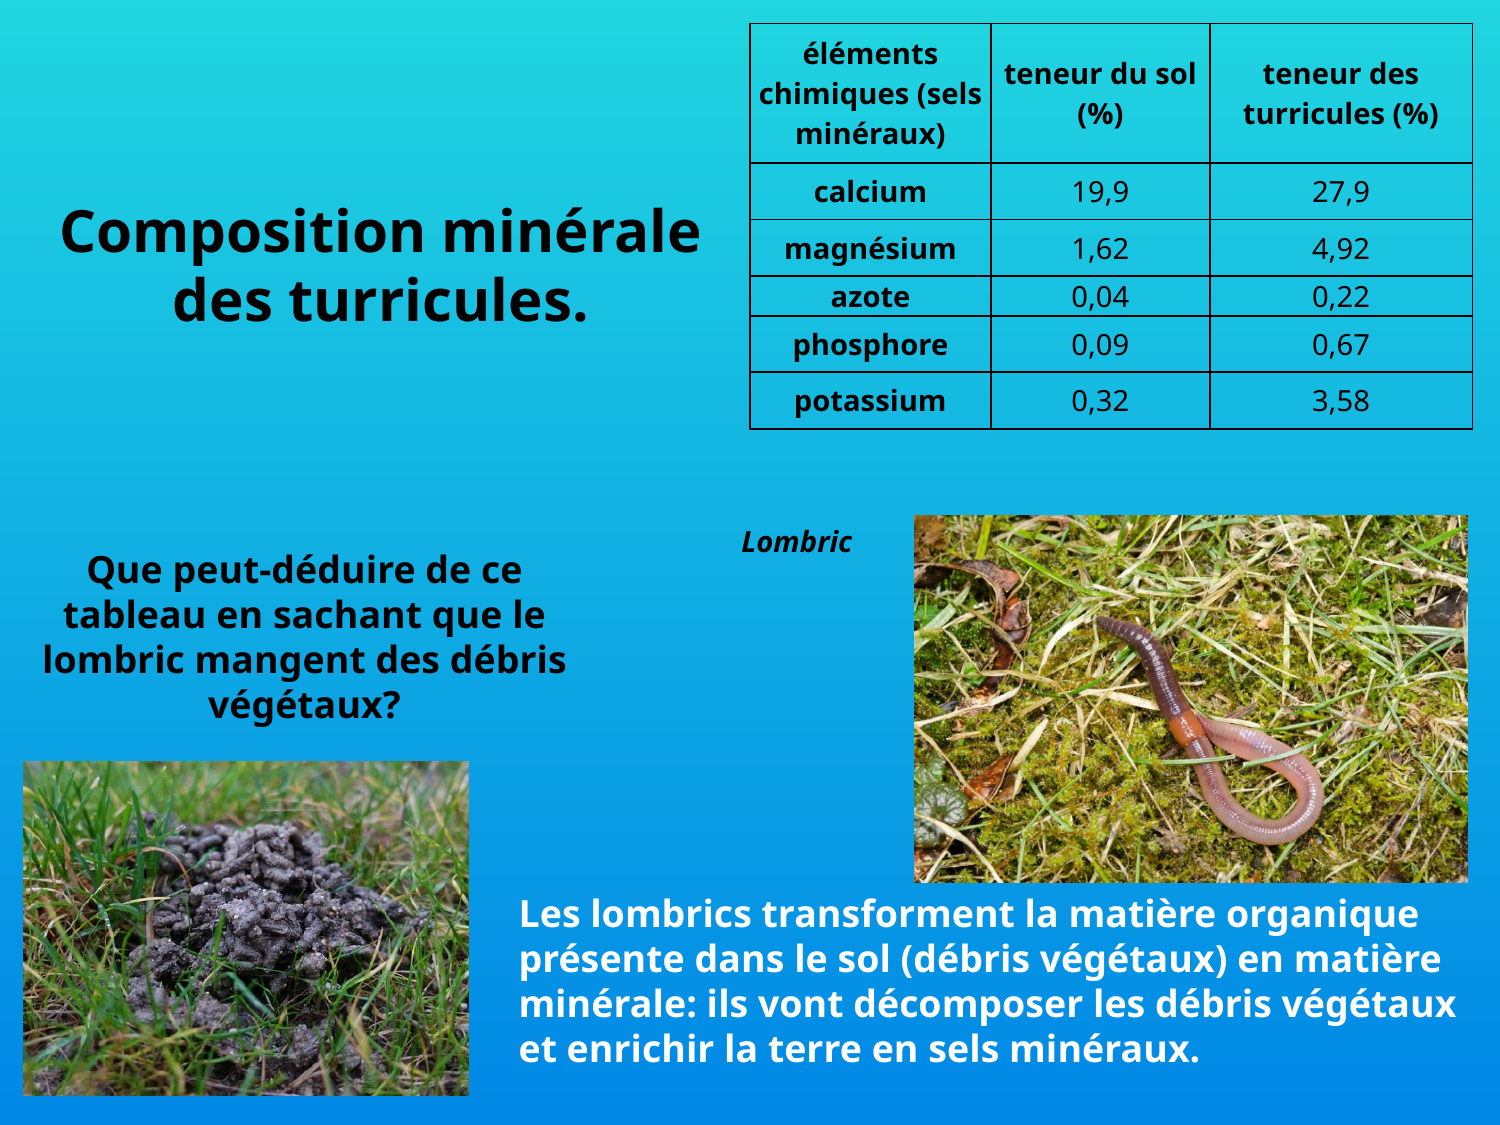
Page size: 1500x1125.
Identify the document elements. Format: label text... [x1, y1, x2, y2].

table_cell 3,58 [1211, 373, 1472, 428]
table_header teneur du sol (%) [992, 24, 1209, 162]
table_cell magnésium [751, 220, 990, 275]
table_cell 19,9 [992, 164, 1209, 219]
table_cell 27,9 [1211, 164, 1472, 219]
table_cell azote [751, 277, 990, 315]
table_cell 4,92 [1211, 220, 1472, 275]
text_box Lombric [726, 515, 903, 566]
table_cell 0,32 [992, 373, 1209, 428]
table_cell 0,67 [1211, 317, 1472, 371]
table_cell 0,22 [1211, 277, 1472, 315]
table_header éléments chimiques (sels minéraux) [751, 24, 990, 162]
table_header teneur des turricules (%) [1211, 24, 1472, 162]
table_cell 1,62 [992, 220, 1209, 275]
table_cell calcium [751, 164, 990, 219]
picture [23, 762, 469, 1096]
table_cell 0,04 [992, 277, 1209, 315]
title Composition minérale des turricules. [35, 93, 727, 434]
text_box Les lombrics transforment la matière organique présente dans le sol (débris végétaux) en matière minérale: ils vont décomposer les débris végétaux et enrichir la terre en sels minéraux. [503, 882, 1477, 1078]
text_box Que peut-déduire de ce tableau en sachant que le lombric mangent des débris végétaux? [0, 538, 610, 734]
table_cell 0,09 [992, 317, 1209, 371]
table_cell phosphore [751, 317, 990, 371]
picture [915, 516, 1467, 882]
table_cell potassium [751, 373, 990, 428]
